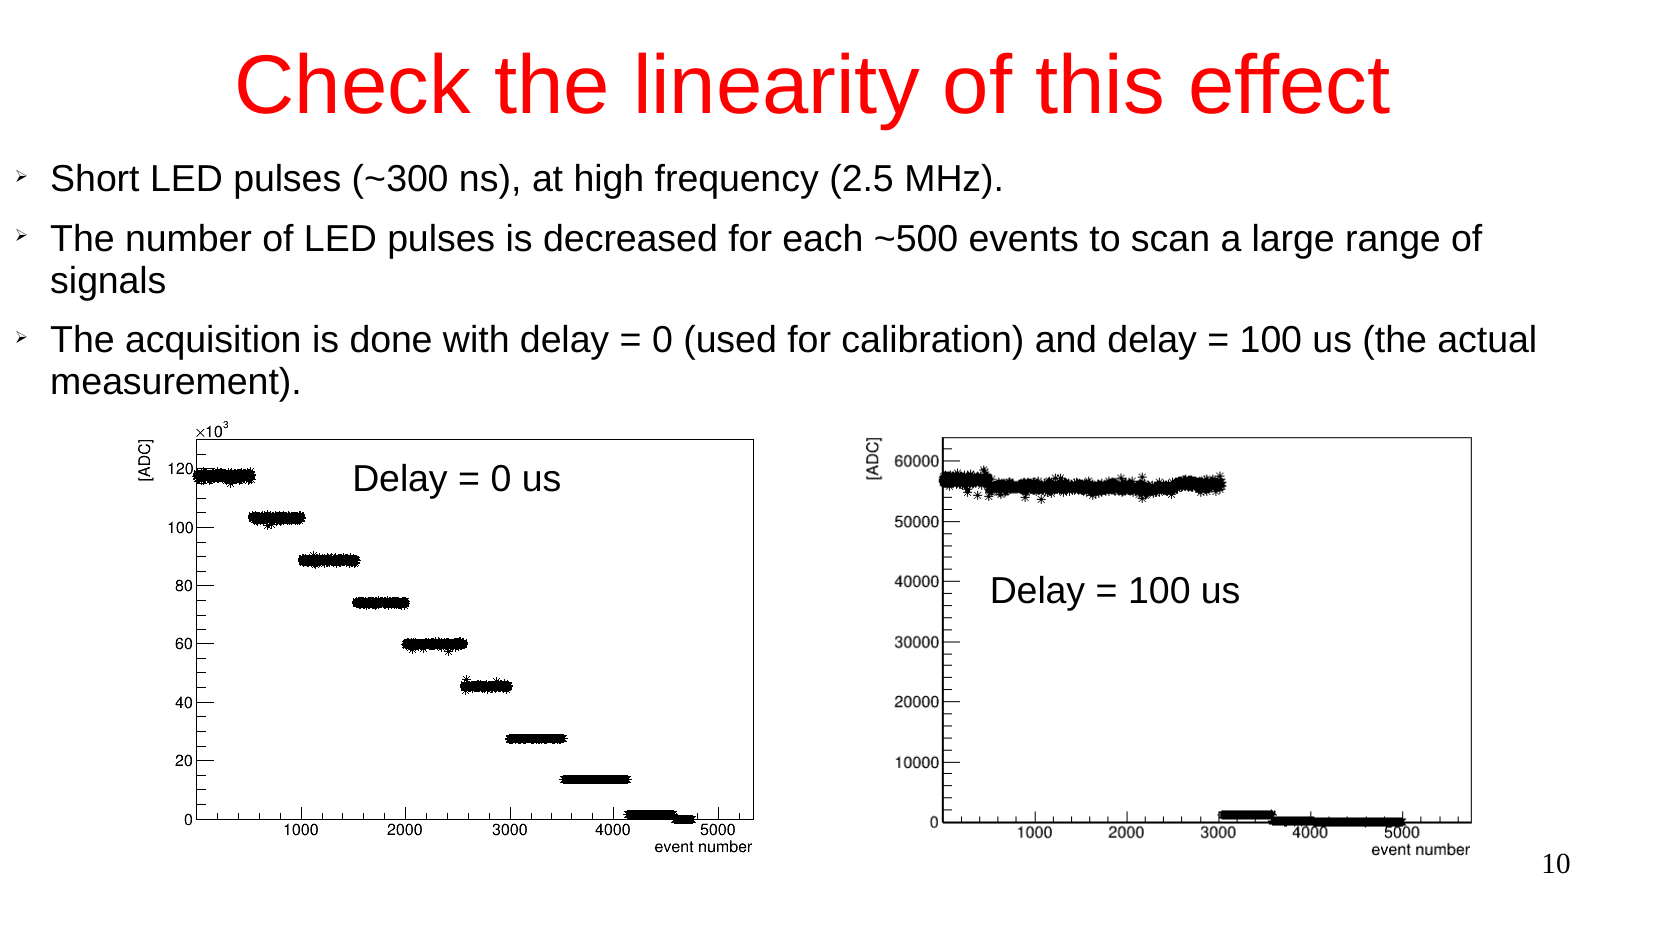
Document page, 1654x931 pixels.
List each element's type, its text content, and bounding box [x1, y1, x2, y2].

title Check the linearity of this effect [37, 7, 1613, 150]
text_box Delay = 100 us [975, 562, 1313, 620]
picture [854, 421, 1489, 863]
text_box Delay = 0 us [337, 450, 676, 507]
text_box Short LED pulses (~300 ns), at high frequency (2.5 MHz). The number of LED pulses is decreased for each ~500 events to scan a large range of signals The acquisition is done with delay = 0 (used for calibration) and delay = 100 us (the actual measurement). [0, 150, 1613, 411]
picture [128, 410, 770, 863]
